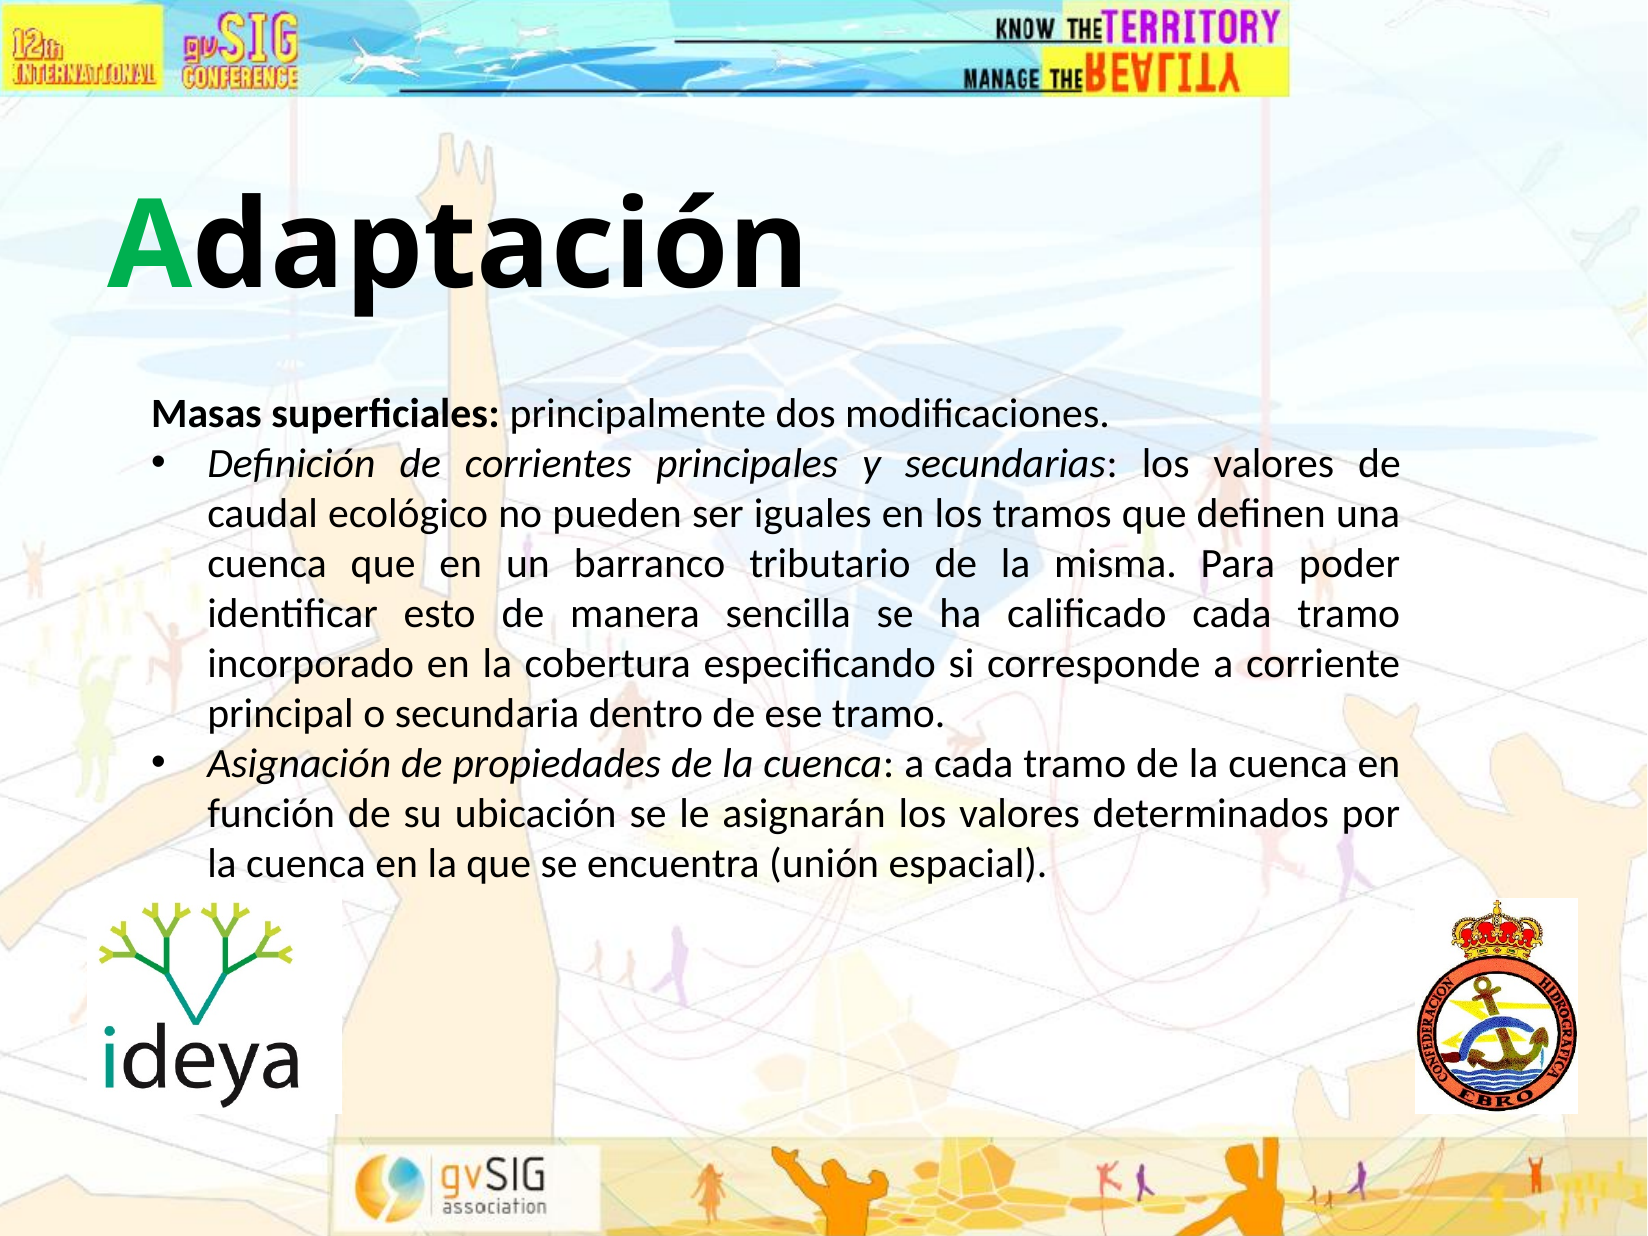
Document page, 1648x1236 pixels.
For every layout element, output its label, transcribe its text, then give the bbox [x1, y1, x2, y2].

picture [0, 0, 1648, 1236]
text_box Masas superficiales: principalmente dos modificaciones. Definición de corrientes principales y secundarias: los valores de caudal ecológico no pueden ser iguales en los tramos que definen una cuenca que en un barranco tributario de la misma. Para poder identificar esto de manera sencilla se ha calificado cada tramo incorporado en la cobertura especificando si corresponde a corriente principal o secundaria dentro de ese tramo. Asignación de propiedades de la cuenca: a cada tramo de la cuenca en función de su ubicación se le asignarán los valores determinados por la cuenca en la que se encuentra (unión espacial). [136, 378, 1416, 1094]
title Adaptación [32, 155, 886, 320]
